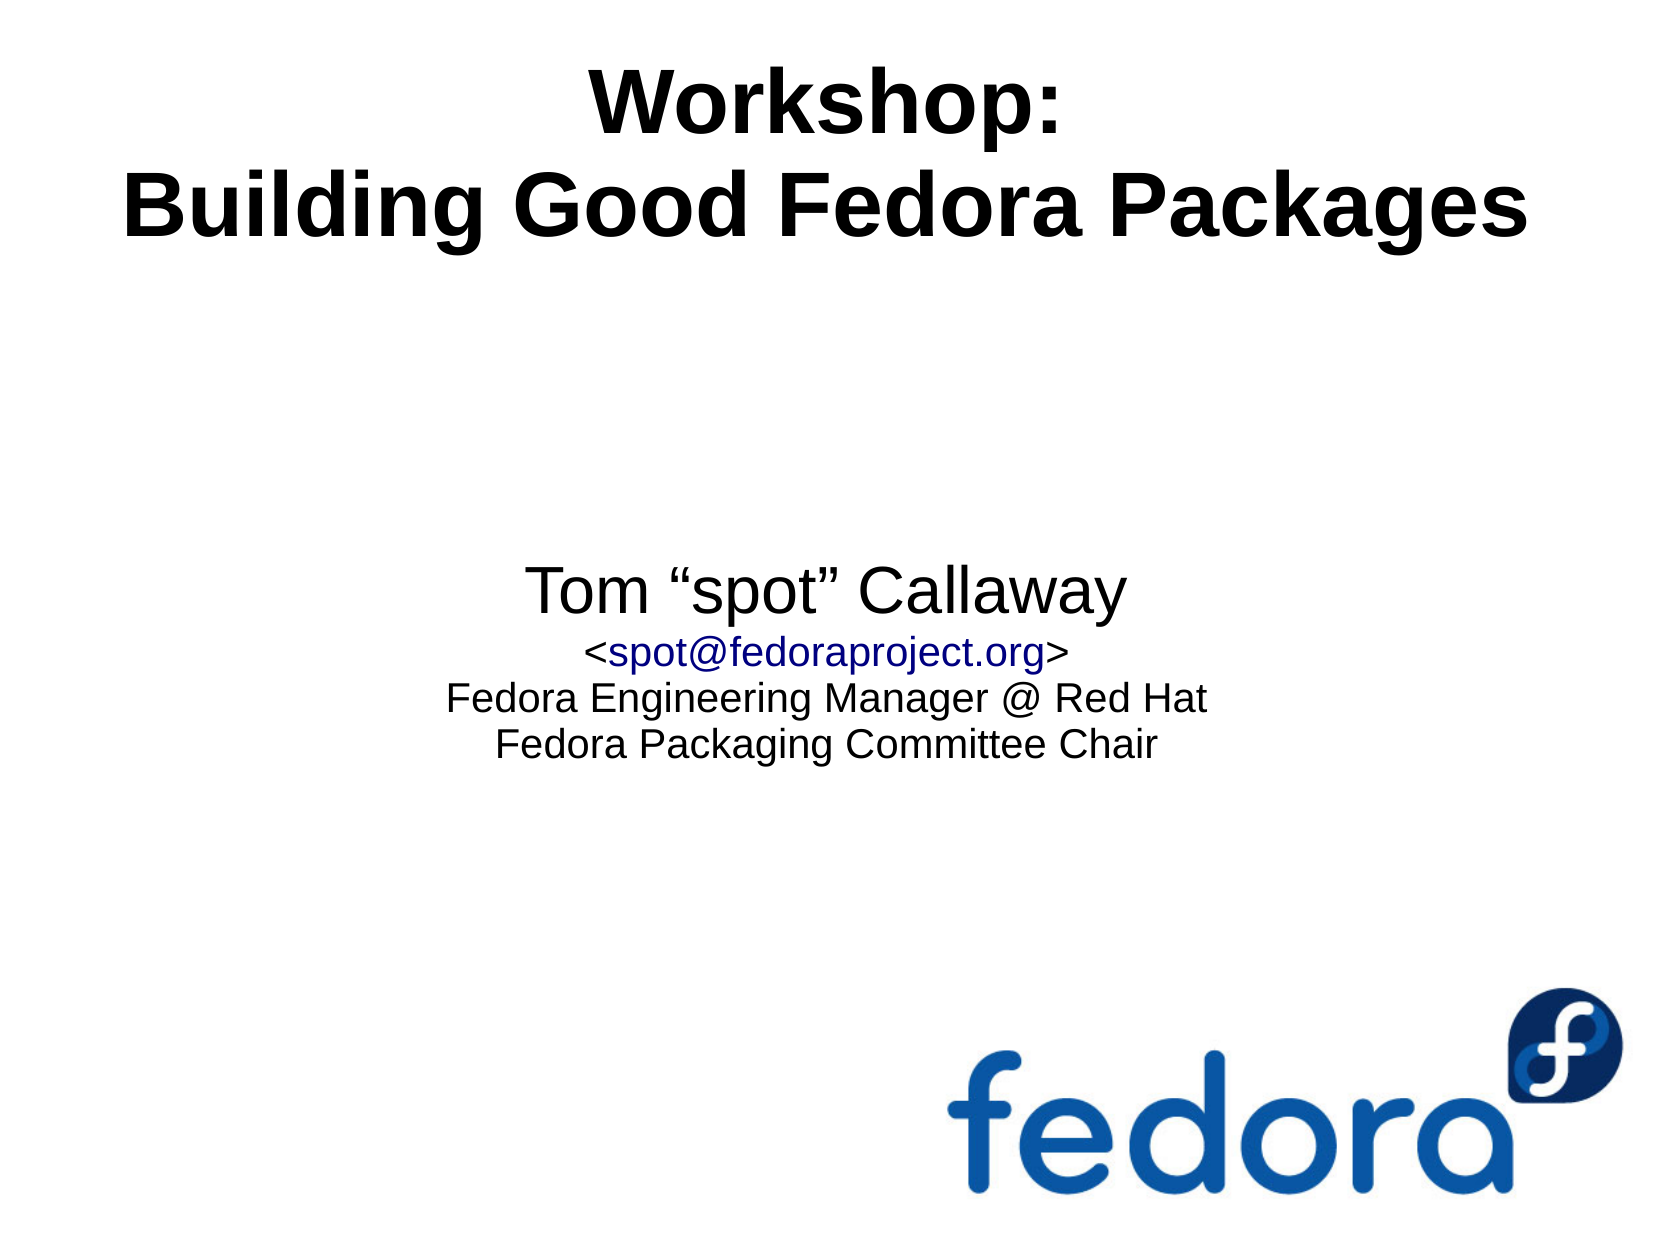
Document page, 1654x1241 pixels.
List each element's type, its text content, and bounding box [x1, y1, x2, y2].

title Workshop: Building Good Fedora Packages [82, 49, 1571, 257]
subtitle Tom “spot” Callaway <spot@fedoraproject.org> Fedora Engineering Manager @ Red Hat Fedora Packaging Committee Chair [82, 290, 1571, 1109]
picture [925, 967, 1651, 1227]
